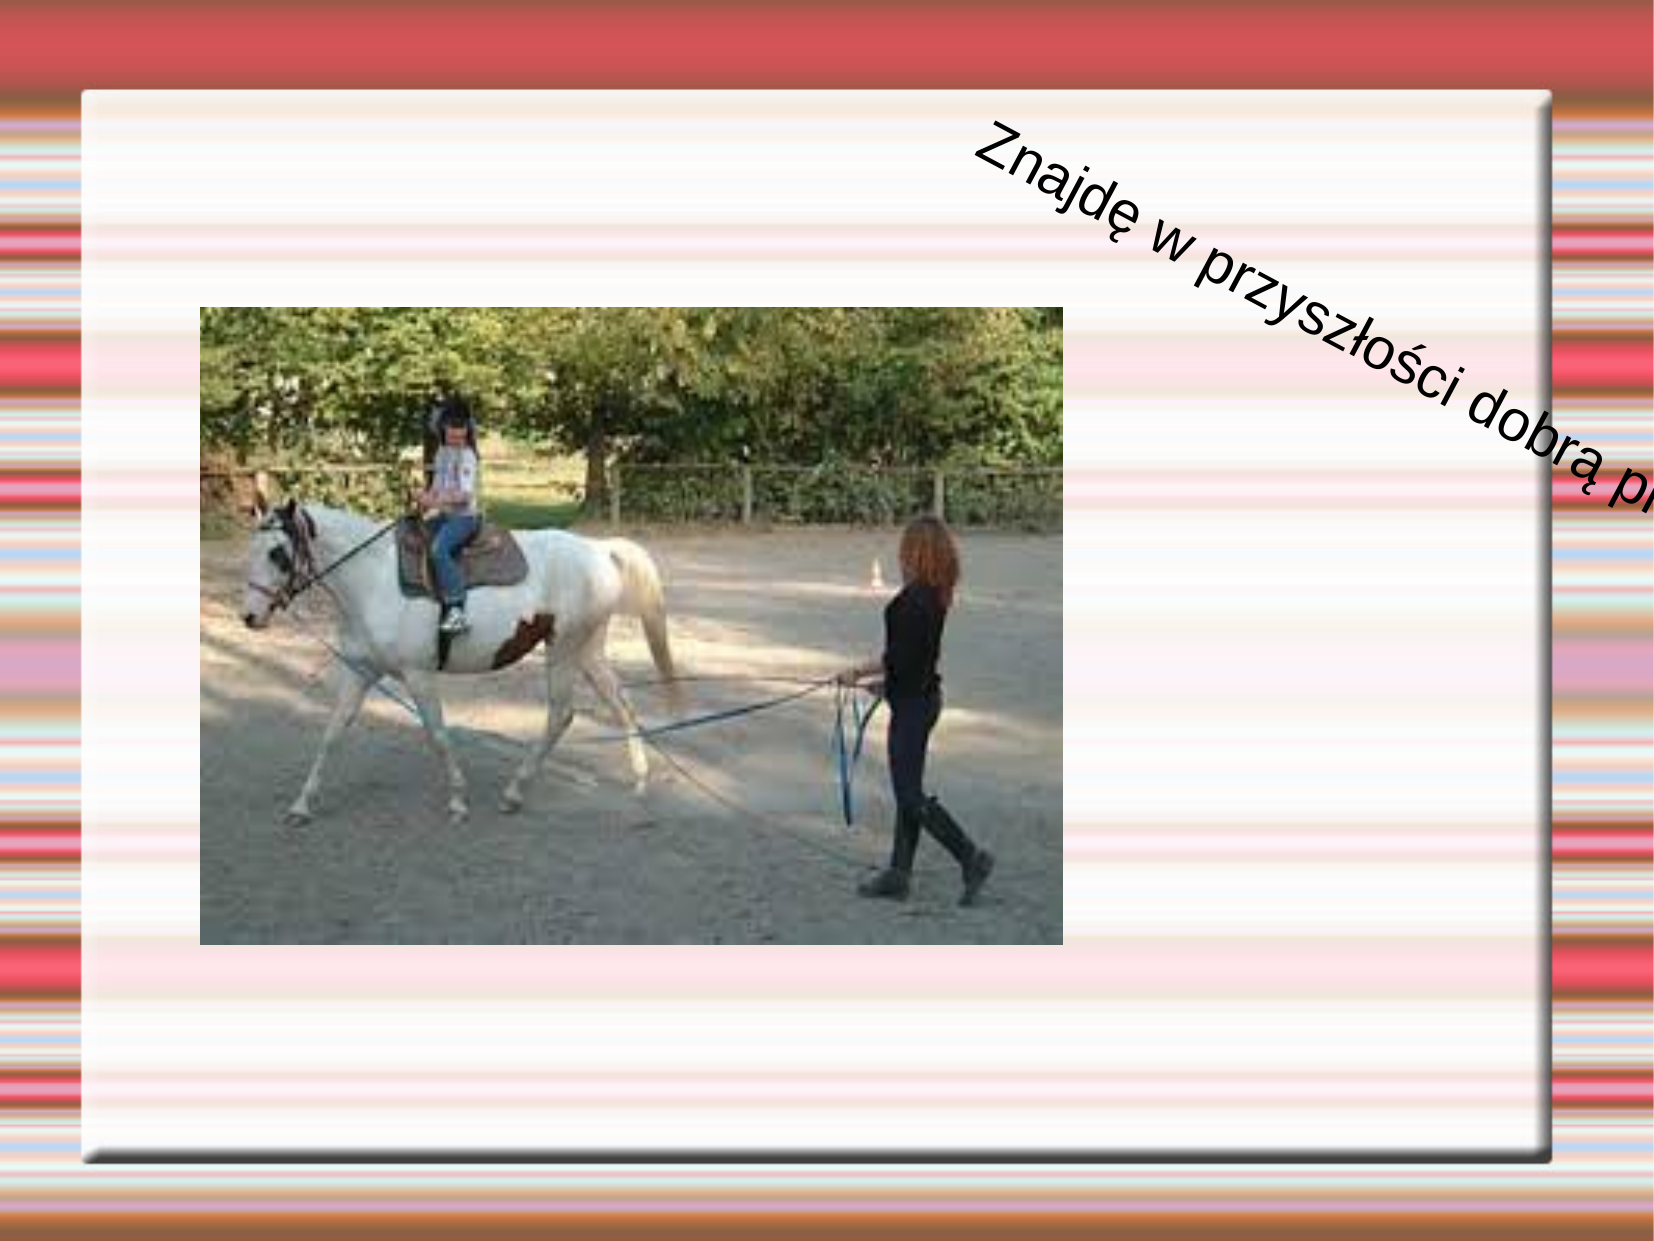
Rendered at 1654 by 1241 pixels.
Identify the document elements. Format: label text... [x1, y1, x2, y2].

picture [200, 307, 1063, 945]
text_box Znajdę w przyszłości dobrą pracę [921, 94, 1552, 523]
